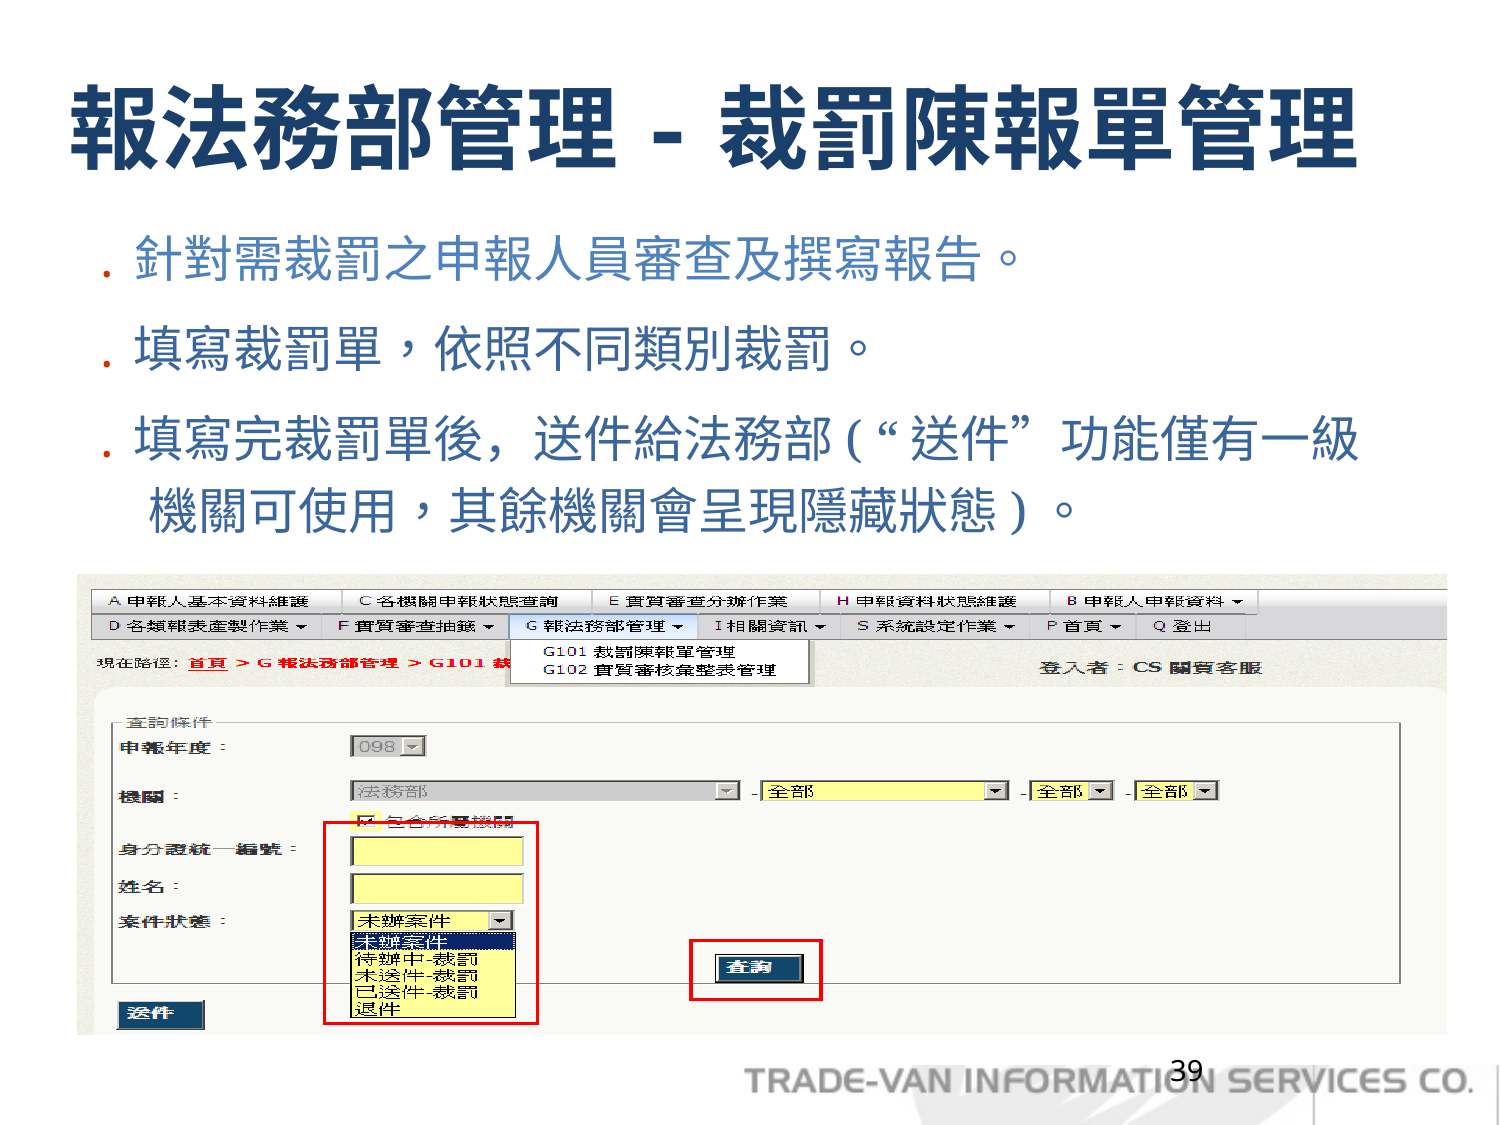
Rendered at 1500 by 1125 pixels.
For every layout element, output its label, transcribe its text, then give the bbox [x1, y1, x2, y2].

text_box ․針對需裁罰之申報人員審查及撰寫報告。 ․填寫裁罰單，依照不同類別裁罰。 ․填寫完裁罰單後，送件給法務部( “送件”功能僅有一級機關可使用，其餘機關會呈現隱藏狀態)。 [77, 208, 1412, 551]
text_box [0, 0, 1500, 1100]
picture [76, 574, 1448, 1035]
text_box 報法務部管理-裁罰陳報單管理 [53, 43, 1403, 208]
